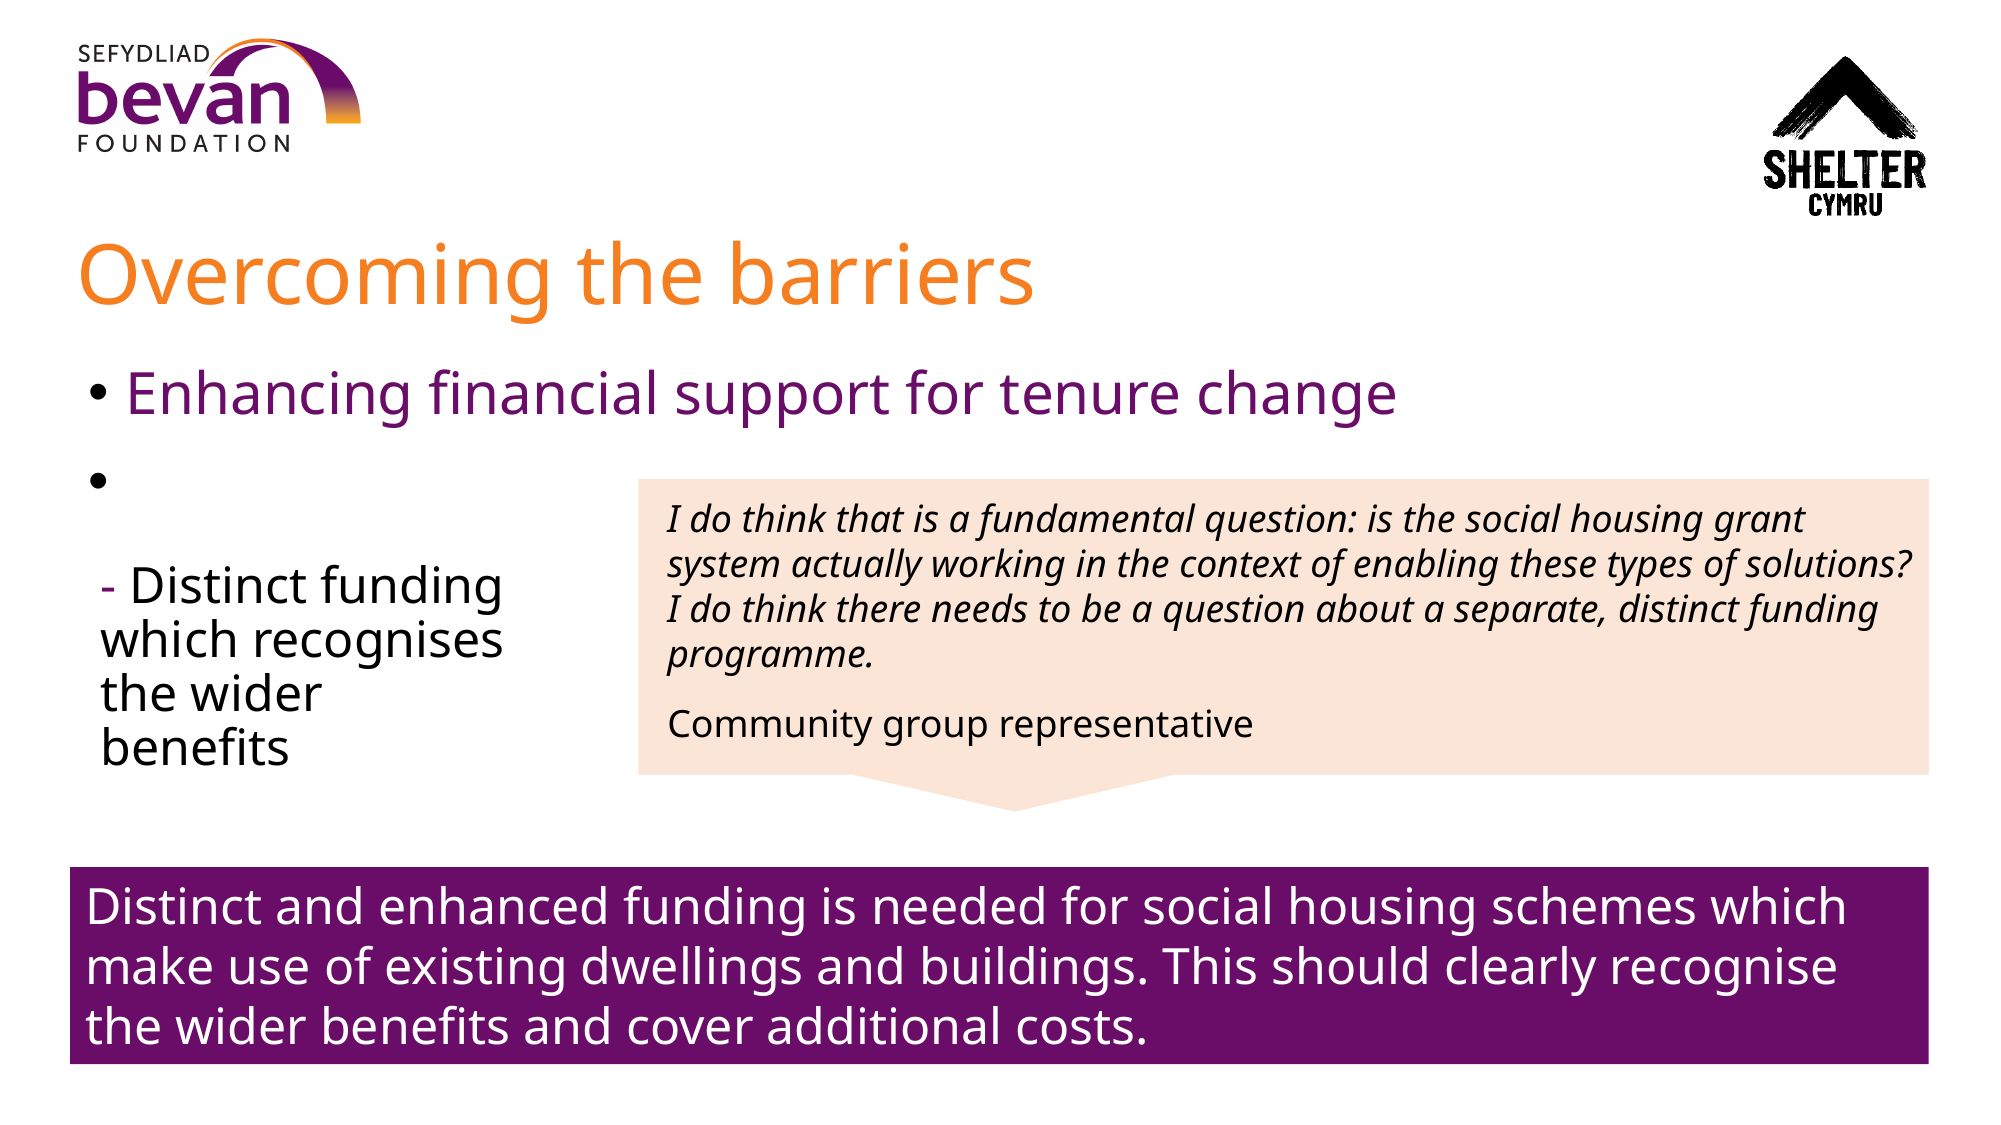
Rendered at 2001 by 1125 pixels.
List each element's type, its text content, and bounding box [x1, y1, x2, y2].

text_box I do think that is a fundamental question: is the social housing grant system actually working in the context of enabling these types of solutions? I do think there needs to be a question about a separate, distinct funding programme. Community group representative [1867, 487, 1943, 853]
text_box Distinct and enhanced funding is needed for social housing schemes which make use of existing dwellings and buildings. This should clearly recognise the wider benefits and cover additional costs. [539, 867, 1929, 1065]
text_box - Distinct funding which recognises the wider benefits [85, 874, 539, 1071]
text_box Enhancing financial support for tenure change [73, 356, 1867, 874]
text_box [1867, 479, 1929, 487]
title Overcoming the barriers [60, 169, 1786, 387]
